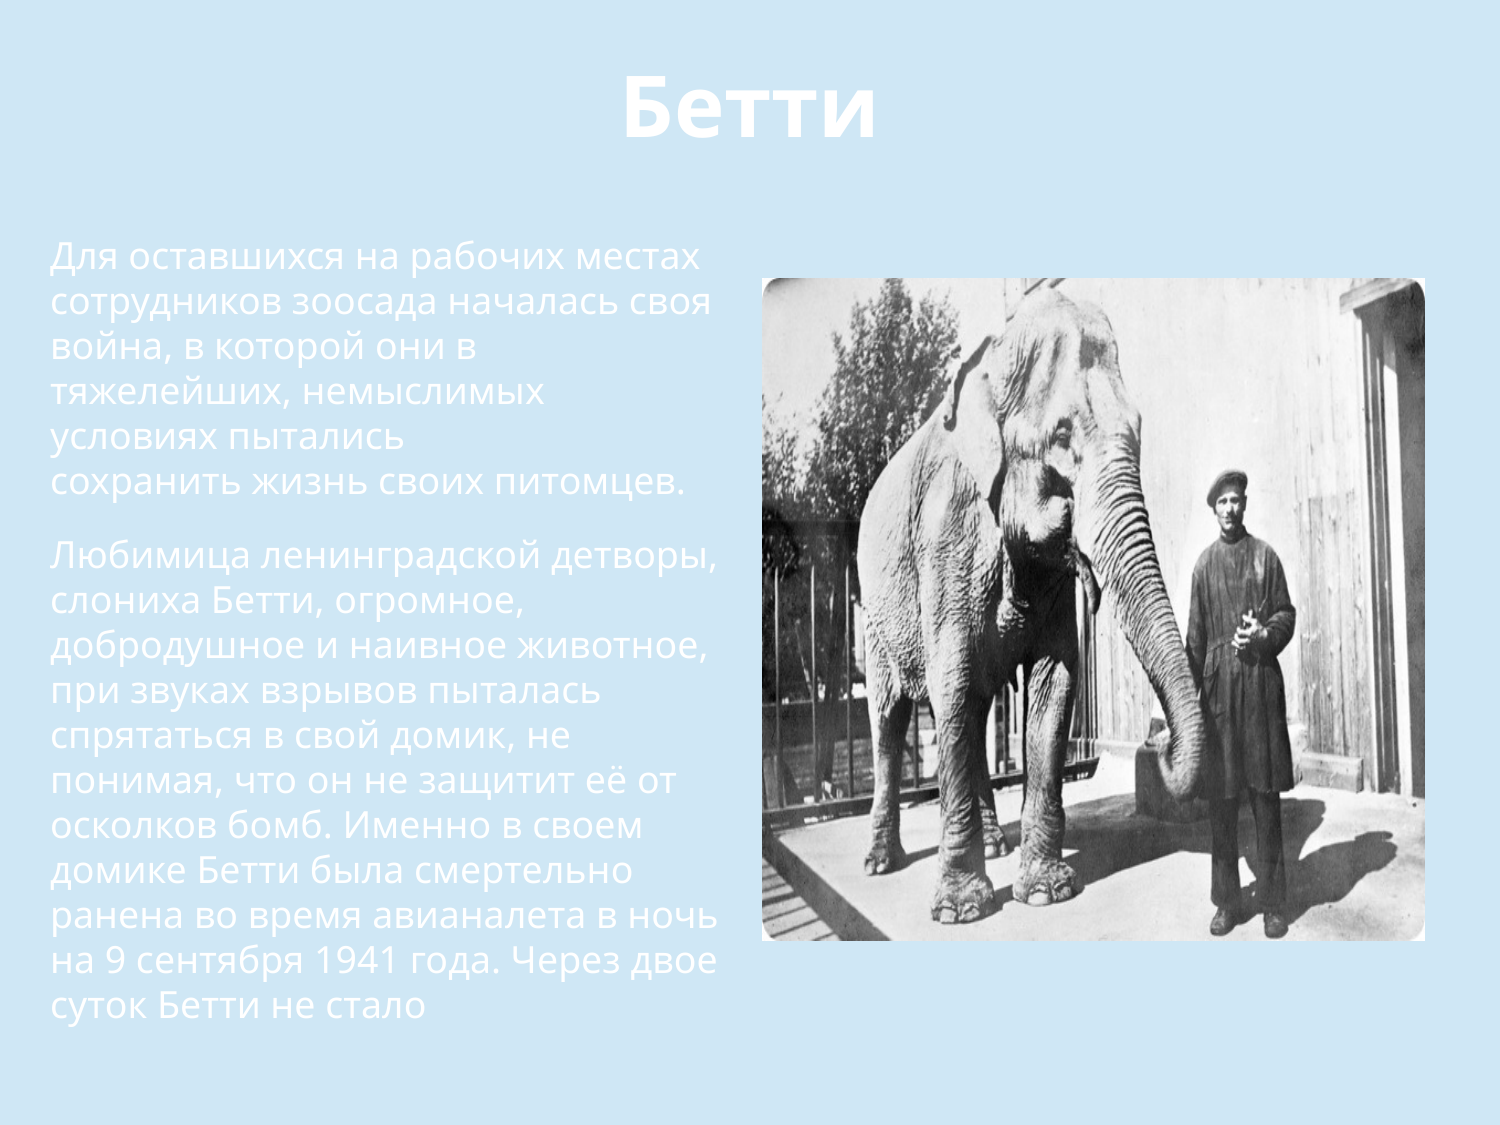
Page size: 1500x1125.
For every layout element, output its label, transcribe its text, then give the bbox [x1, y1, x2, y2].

title Бетти [75, 45, 1425, 233]
picture [762, 278, 1425, 941]
list Для оставшихся на рабочих местах сотрудников зоосада началась своя война, в которой они в тяжелейших, немыслимых условиях пытались сохранить жизнь своих питомцев. Любимица ленинградской детворы, слониха Бетти, огромное, добродушное и наивное животное, при звуках взрывов пыталась спрятаться в свой домик, не понимая, что он не защитит её от осколков бомб. Именно в своем домике Бетти была смертельно ранена во время авианалета в ночь на 9 сентября 1941 года. Через двое суток Бетти не стало [35, 224, 738, 1005]
